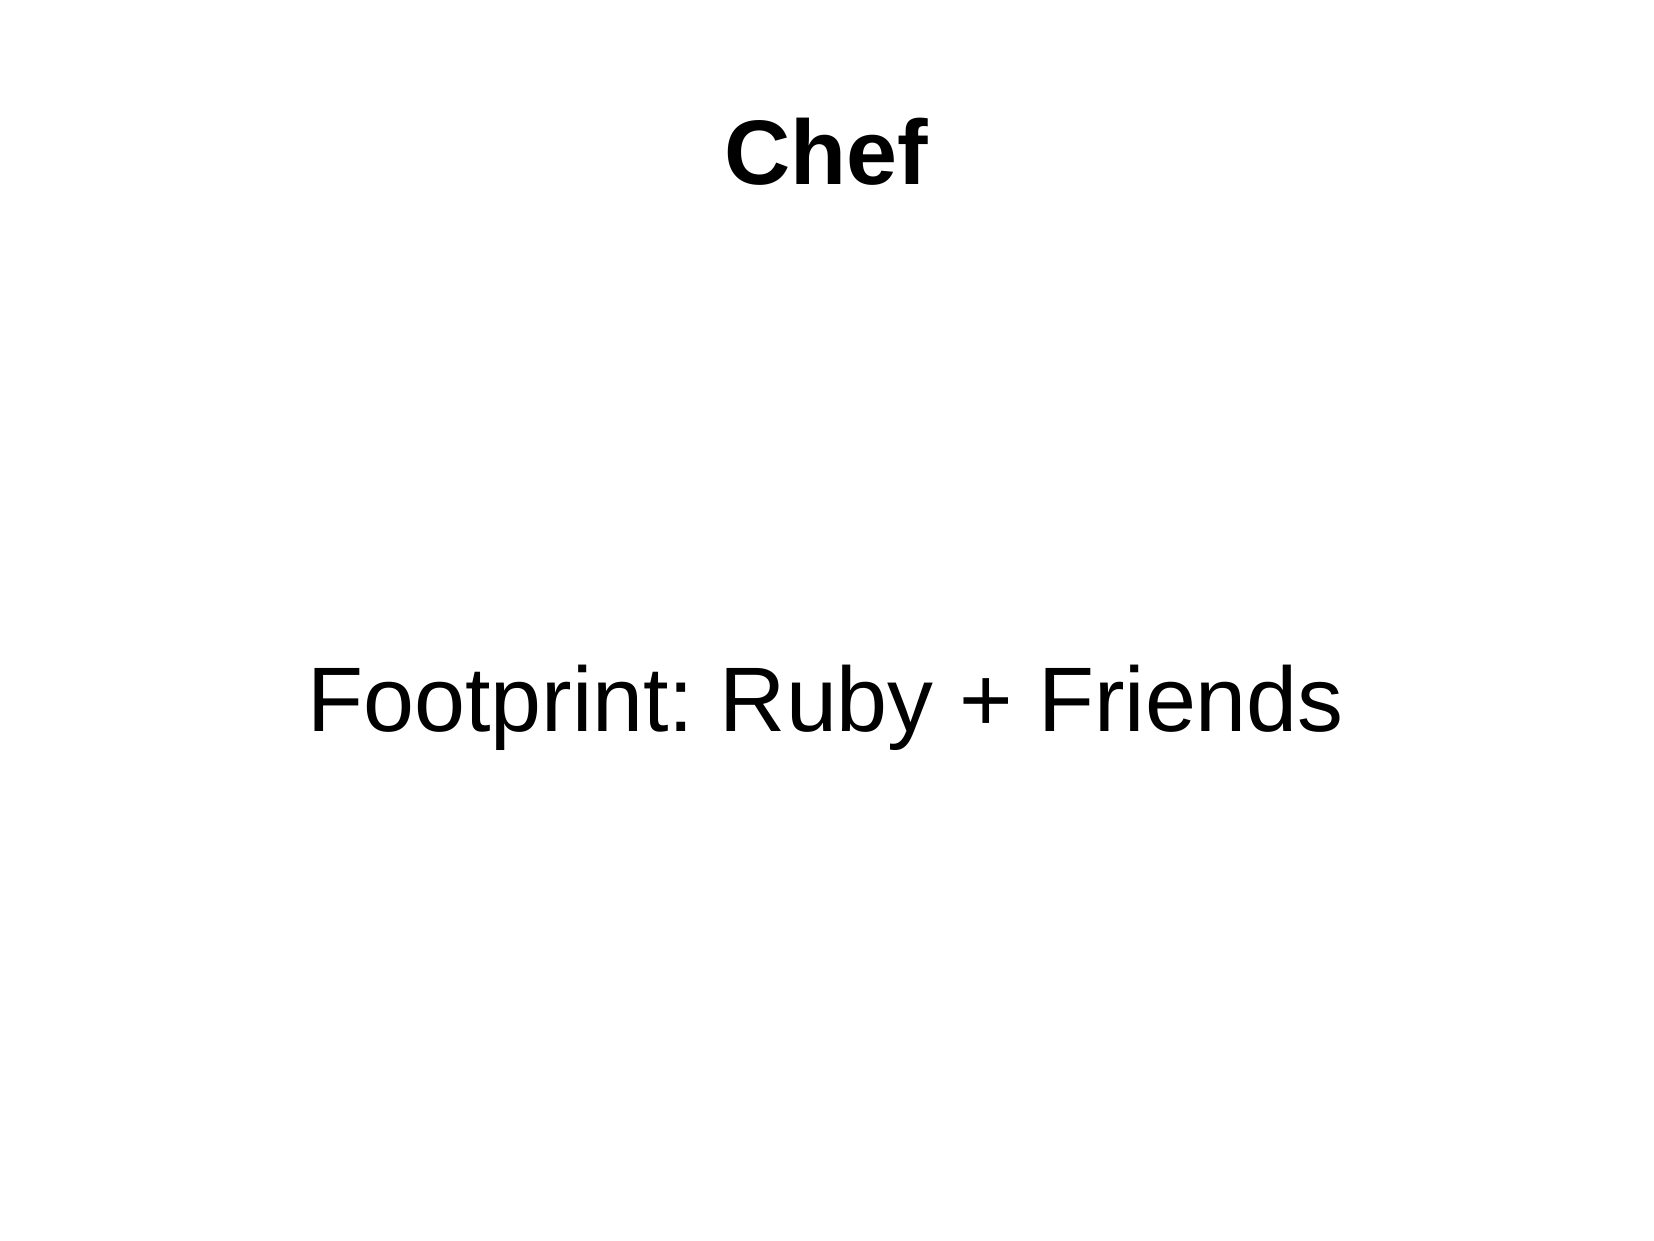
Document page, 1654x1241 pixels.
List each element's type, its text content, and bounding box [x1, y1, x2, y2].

subtitle Footprint: Ruby + Friends [82, 290, 1571, 1109]
title Chef [82, 49, 1571, 257]
